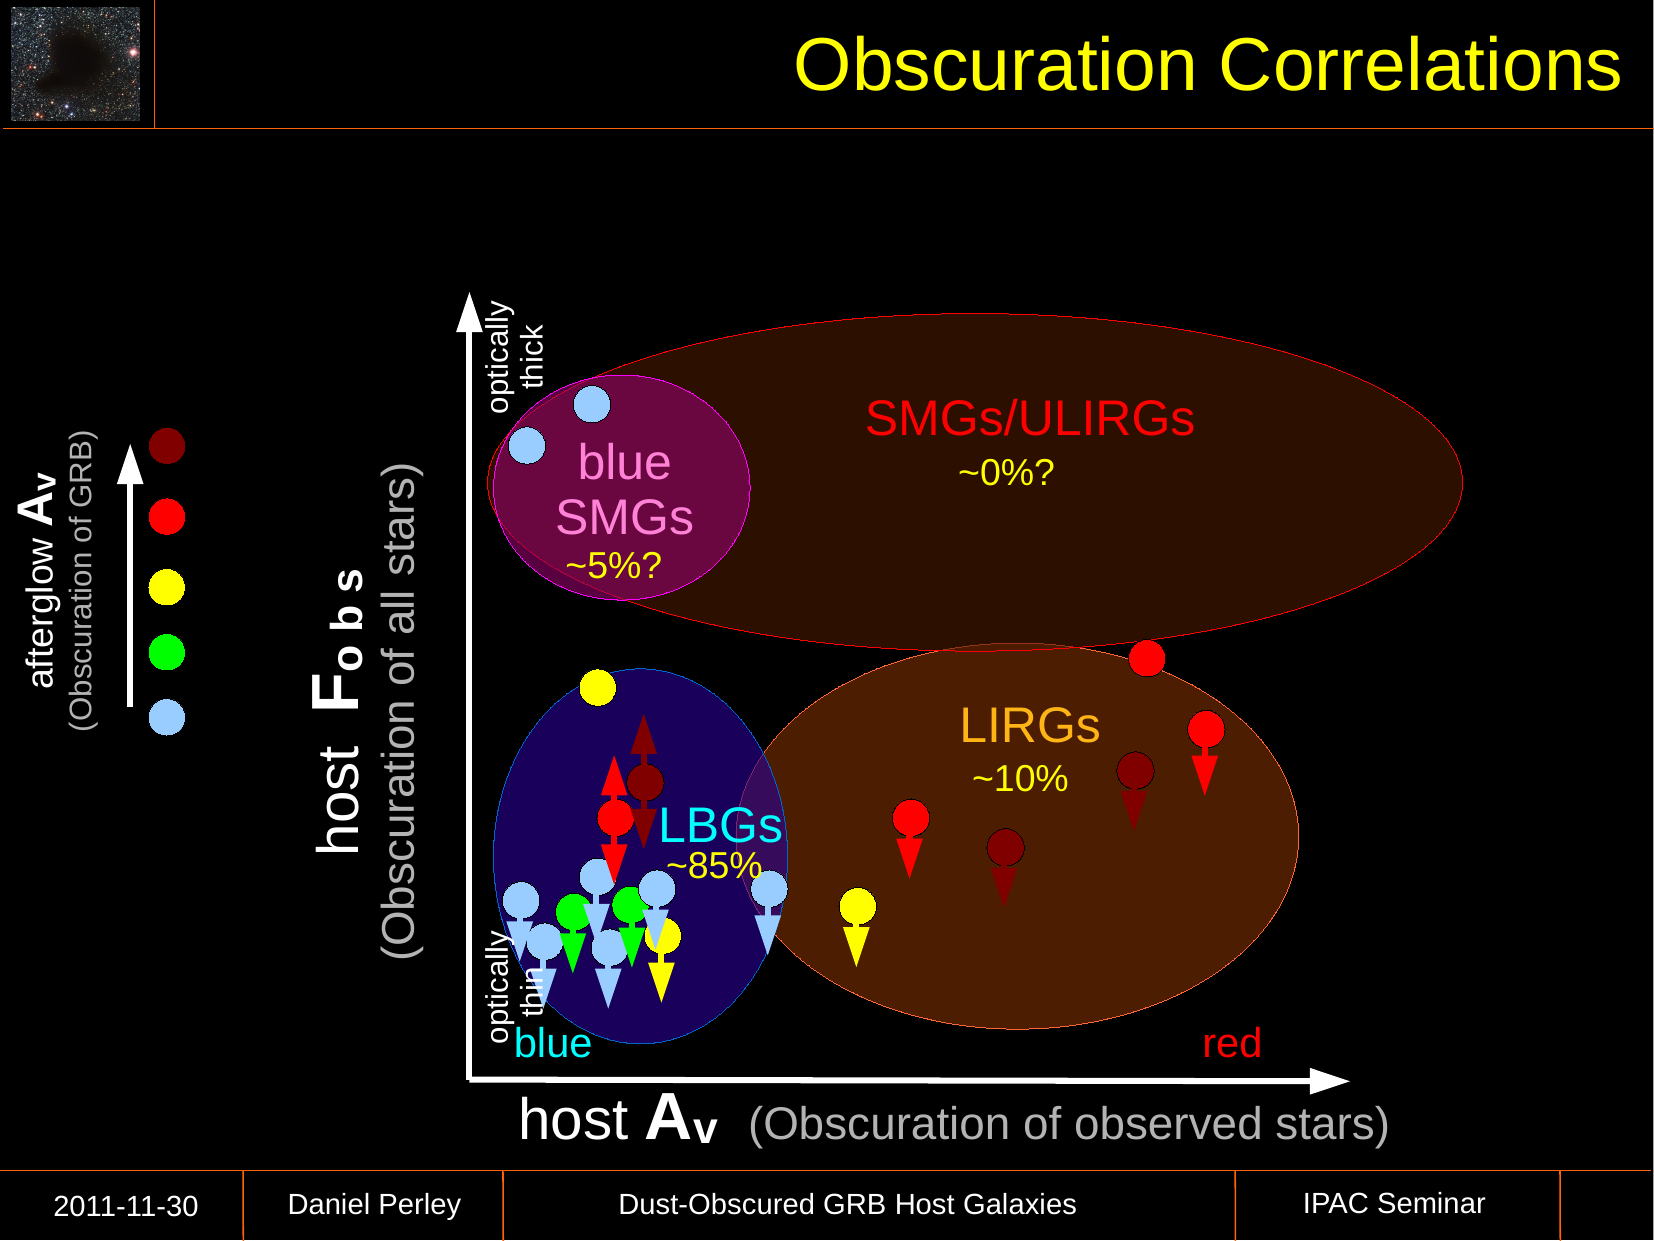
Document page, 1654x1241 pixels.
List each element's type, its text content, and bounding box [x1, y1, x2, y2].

text_box ~0%? [943, 444, 1094, 520]
text_box [147, 568, 186, 606]
text_box ~85% [651, 837, 802, 895]
text_box ~5%? [550, 536, 701, 612]
text_box LIRGs [805, 689, 1256, 761]
text_box ~10% [957, 750, 1108, 863]
picture [11, 7, 140, 121]
text_box [557, 313, 1463, 689]
text_box SMGs/ULIRGs [805, 382, 1256, 454]
text_box LBGs [643, 789, 820, 861]
text_box [147, 633, 186, 671]
text_box [557, 668, 1299, 1012]
text_box [148, 698, 186, 737]
text_box host Av (Obscuration of observed stars) [483, 1071, 1426, 1179]
title Obscuration Correlations [594, 21, 1624, 108]
text_box afterglow Av (Obscuration of GRB) [0, 225, 119, 938]
text_box [148, 427, 186, 465]
text_box optically optically thin thick [472, 242, 557, 1068]
text_box blue SMGs [557, 426, 751, 553]
text_box host Fo b s (Obscuration of all stars) [290, 307, 478, 1117]
text_box [1187, 710, 1226, 748]
text_box blue red [487, 1012, 1313, 1074]
text_box [148, 497, 186, 536]
